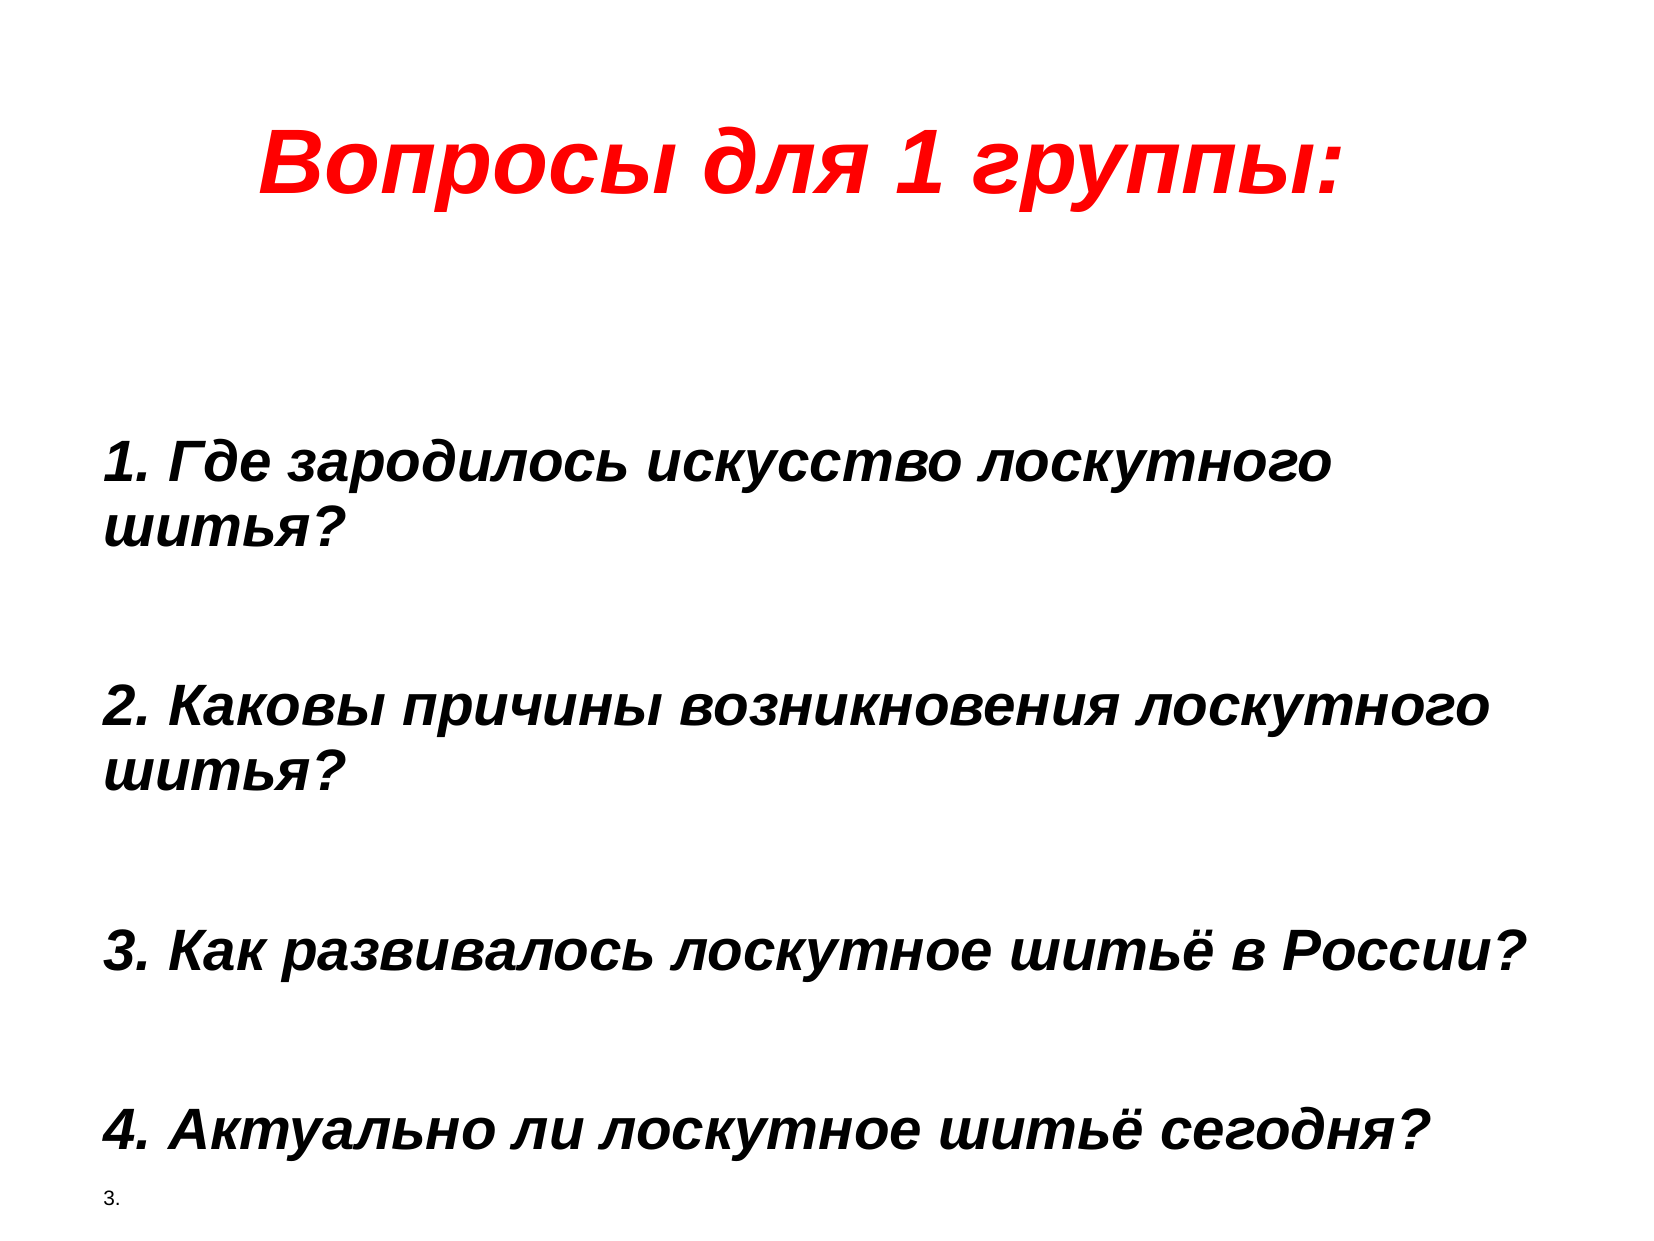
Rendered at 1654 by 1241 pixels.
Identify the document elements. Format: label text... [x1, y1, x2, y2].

text_box 1. Где зародилось искусство лоскутного шитья? 2. Каковы причины возникновения лоскутного шитья? 3. Как развивалось лоскутное шитьё в России? 4. Актуально ли лоскутное шитьё сегодня? 3. [88, 324, 1565, 1229]
title Вопросы для 1 группы: [59, 58, 1548, 266]
